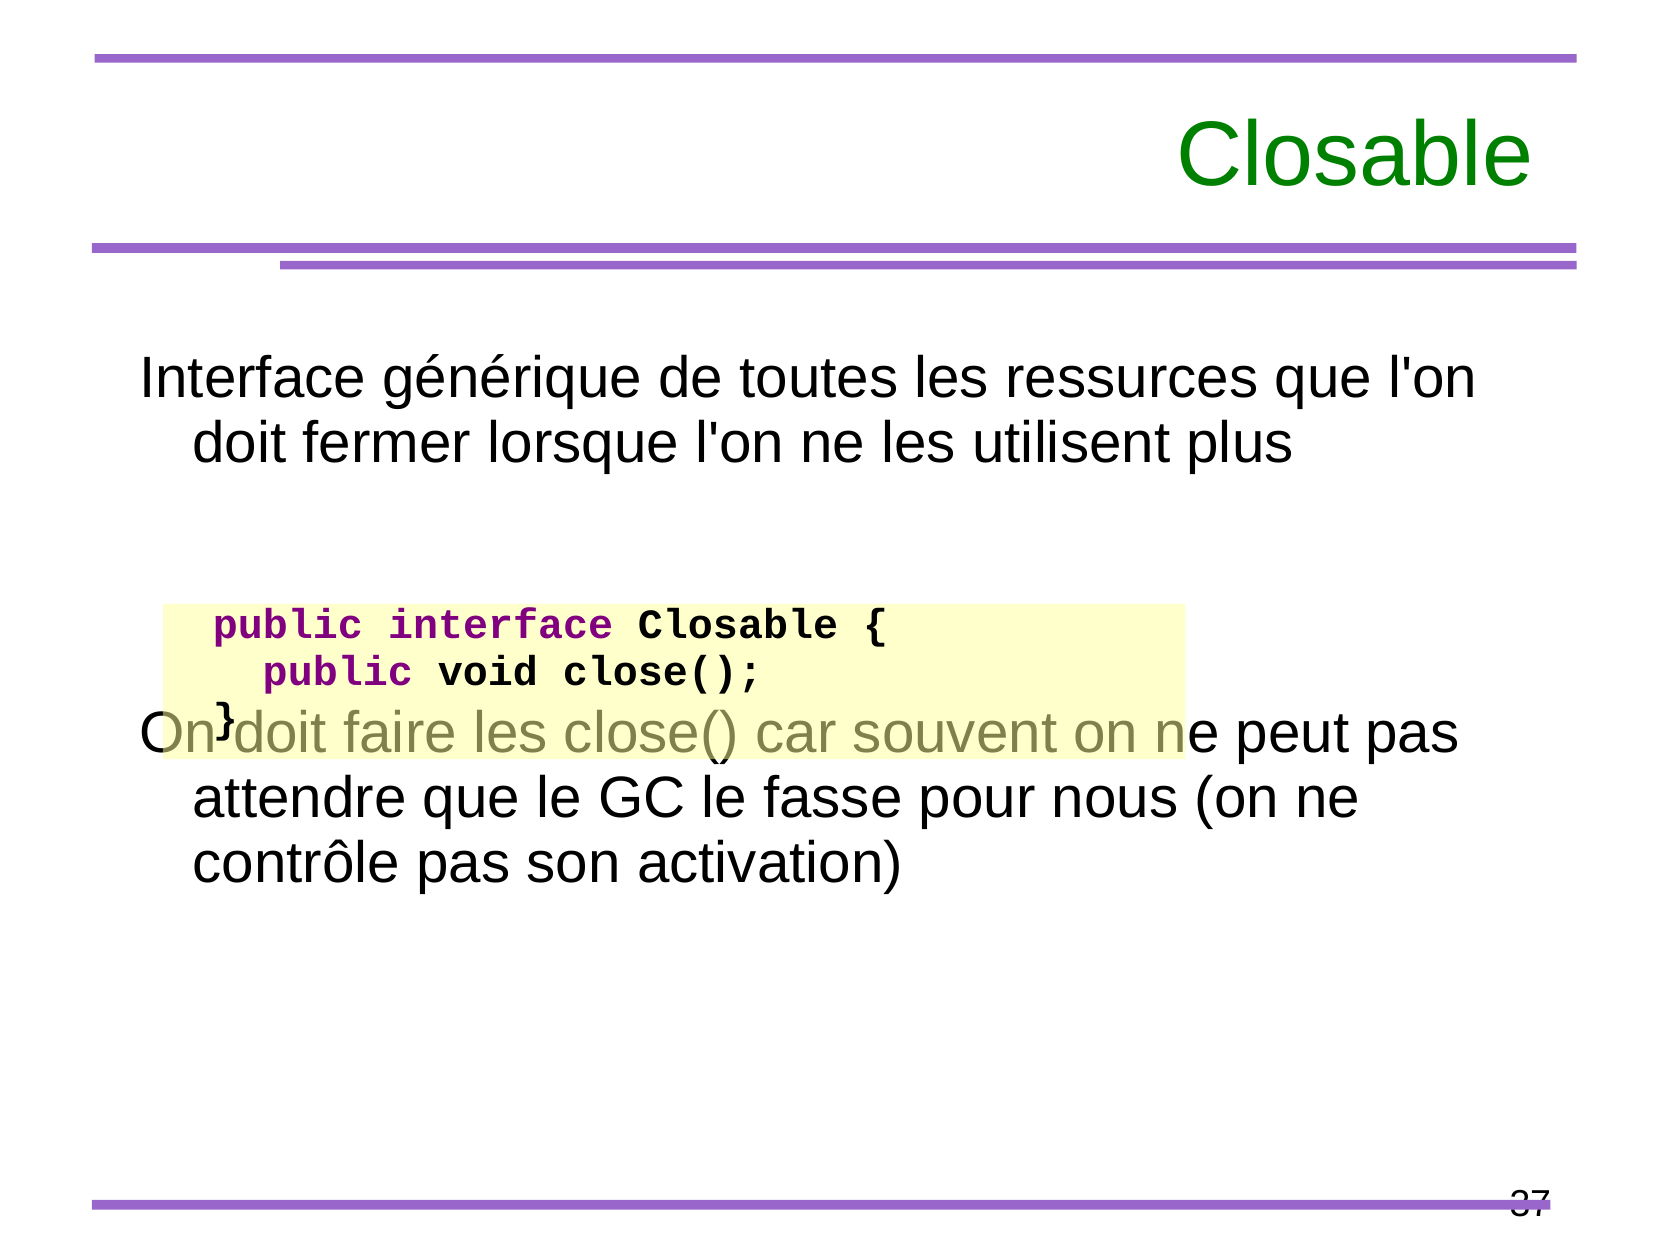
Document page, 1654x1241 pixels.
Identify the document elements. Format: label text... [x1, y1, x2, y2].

text_box public interface Closable { public void close(); } [162, 603, 1186, 760]
title Closable [121, 49, 1534, 257]
list Interface générique de toutes les ressurces que l'on doit fermer lorsque l'on ne les utilisent plus On doit faire les close() car souvent on ne peut pas attendre que le GC le fasse pour nous (on ne contrôle pas son activation) [121, 344, 1534, 1127]
